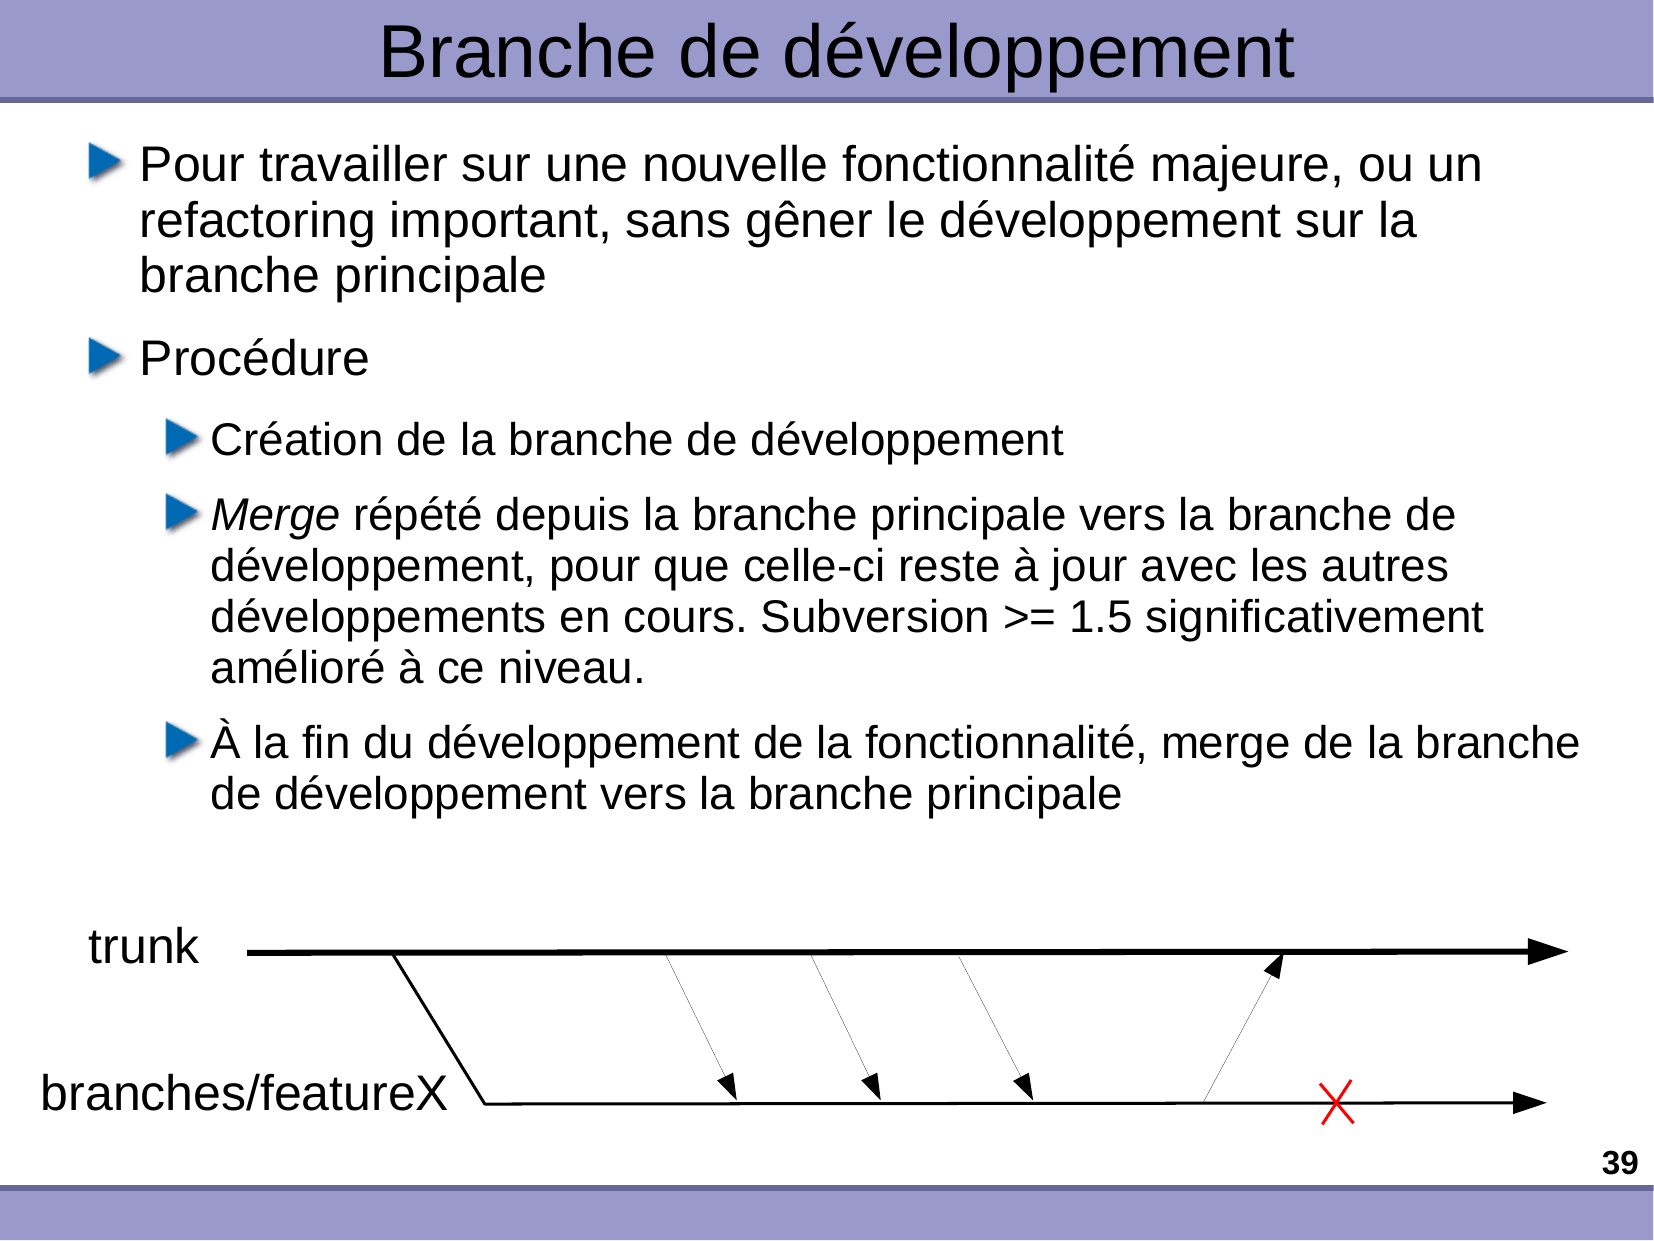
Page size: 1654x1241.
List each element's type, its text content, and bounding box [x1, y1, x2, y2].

title Branche de développement [0, 4, 1654, 98]
text_box trunk [88, 918, 293, 981]
text_box branches/featureX [40, 1065, 476, 1128]
list Pour travailler sur une nouvelle fonctionnalité majeure, ou un refactoring important, sans gêner le développement sur la branche principale Procédure Création de la branche de développement Merge répété depuis la branche principale vers la branche de développement, pour que celle-ci reste à jour avec les autres développements en cours. Subversion >= 1.5 significativement amélioré à ce niveau. À la fin du développement de la fonctionnalité, merge de la branche de développement vers la branche principale [68, 136, 1592, 1053]
